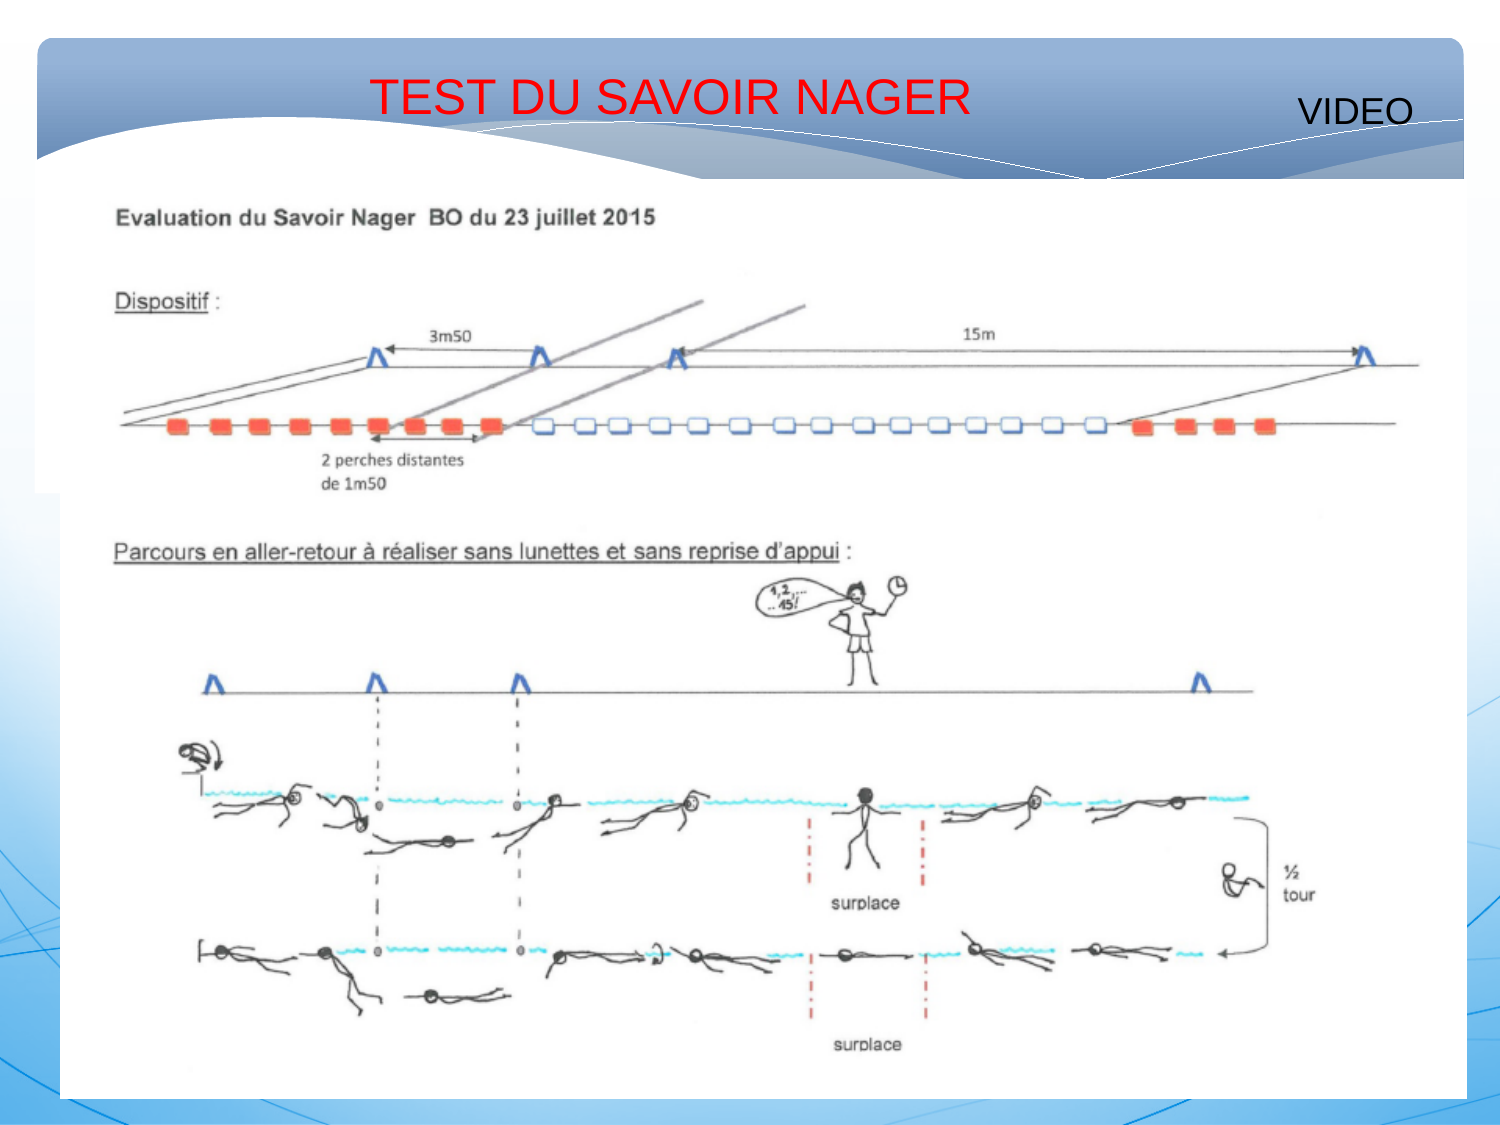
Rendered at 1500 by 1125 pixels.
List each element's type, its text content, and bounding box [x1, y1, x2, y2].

text_box VIDEO [1282, 82, 1430, 140]
text_box TEST DU SAVOIR NAGER [354, 61, 1500, 133]
picture [0, 0, 1500, 1125]
